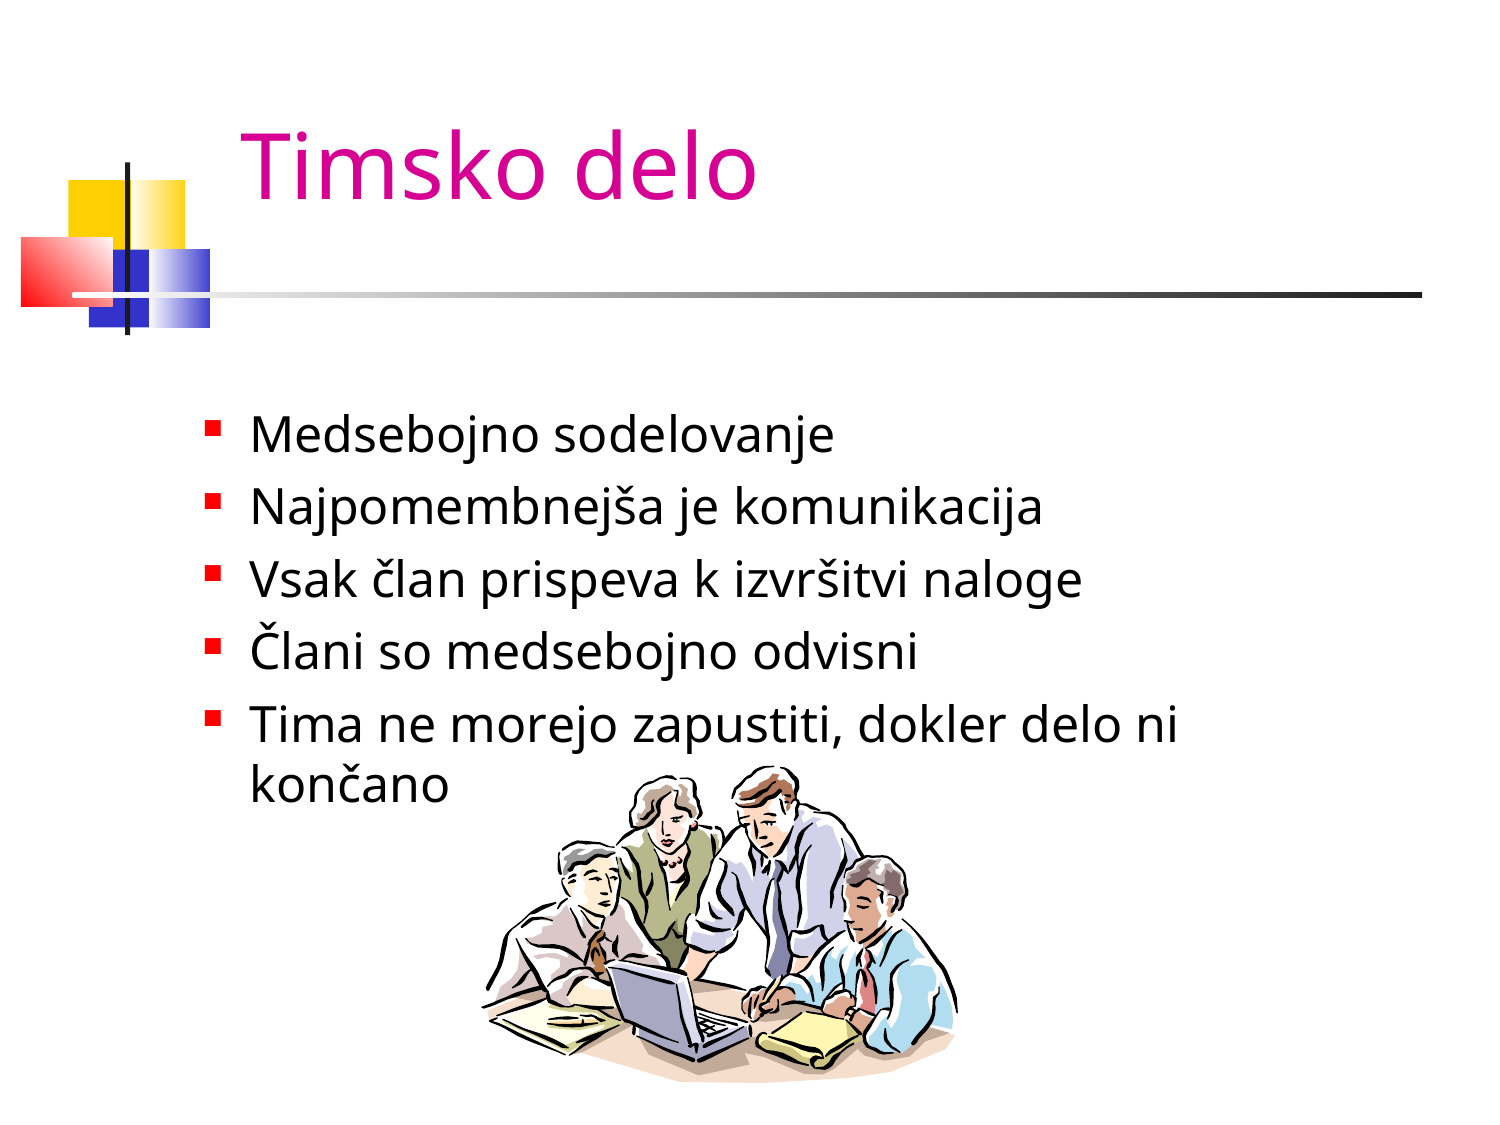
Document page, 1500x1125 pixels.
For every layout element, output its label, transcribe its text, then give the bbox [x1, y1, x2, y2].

picture [474, 762, 963, 1087]
title Timsko delo [225, 99, 1468, 225]
list Medsebojno sodelovanje Najpomembnejša je komunikacija Vsak član prispeva k izvršitvi naloge Člani so medsebojno odvisni Tima ne morejo zapustiti, dokler delo ni končano [112, 312, 1388, 1000]
